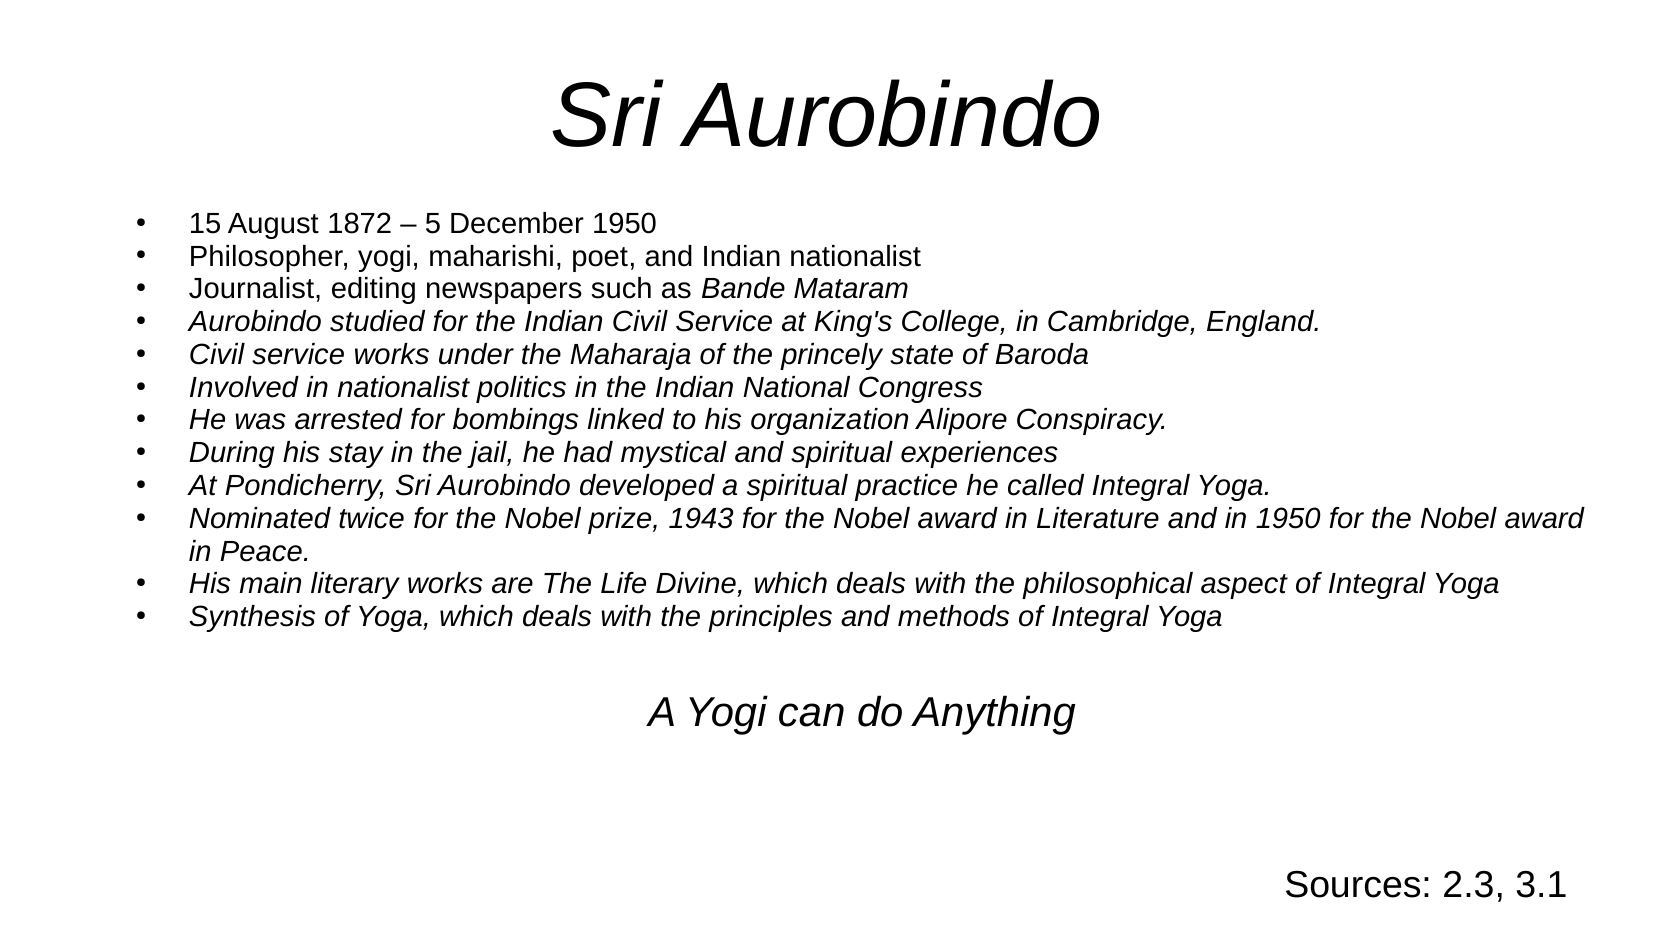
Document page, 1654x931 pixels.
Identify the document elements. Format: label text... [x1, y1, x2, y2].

list 15 August 1872 – 5 December 1950 Philosopher, yogi, maharishi, poet, and Indian nationalist Journalist, editing newspapers such as Bande Mataram Aurobindo studied for the Indian Civil Service at King's College, in Cambridge, England. Civil service works under the Maharaja of the princely state of Baroda Involved in nationalist politics in the Indian National Congress He was arrested for bombings linked to his organization Alipore Conspiracy. During his stay in the jail, he had mystical and spiritual experiences At Pondicherry, Sri Aurobindo developed a spiritual practice he called Integral Yoga. Nominated twice for the Nobel prize, 1943 for the Nobel award in Literature and in 1950 for the Nobel award in Peace. His main literary works are The Life Divine, which deals with the philosophical aspect of Integral Yoga Synthesis of Yoga, which deals with the principles and methods of Integral Yoga A Yogi can do Anything [118, 206, 1607, 886]
title Sri Aurobindo [82, 37, 1571, 193]
text_box Sources: 2.3, 3.1 [1269, 856, 1604, 914]
